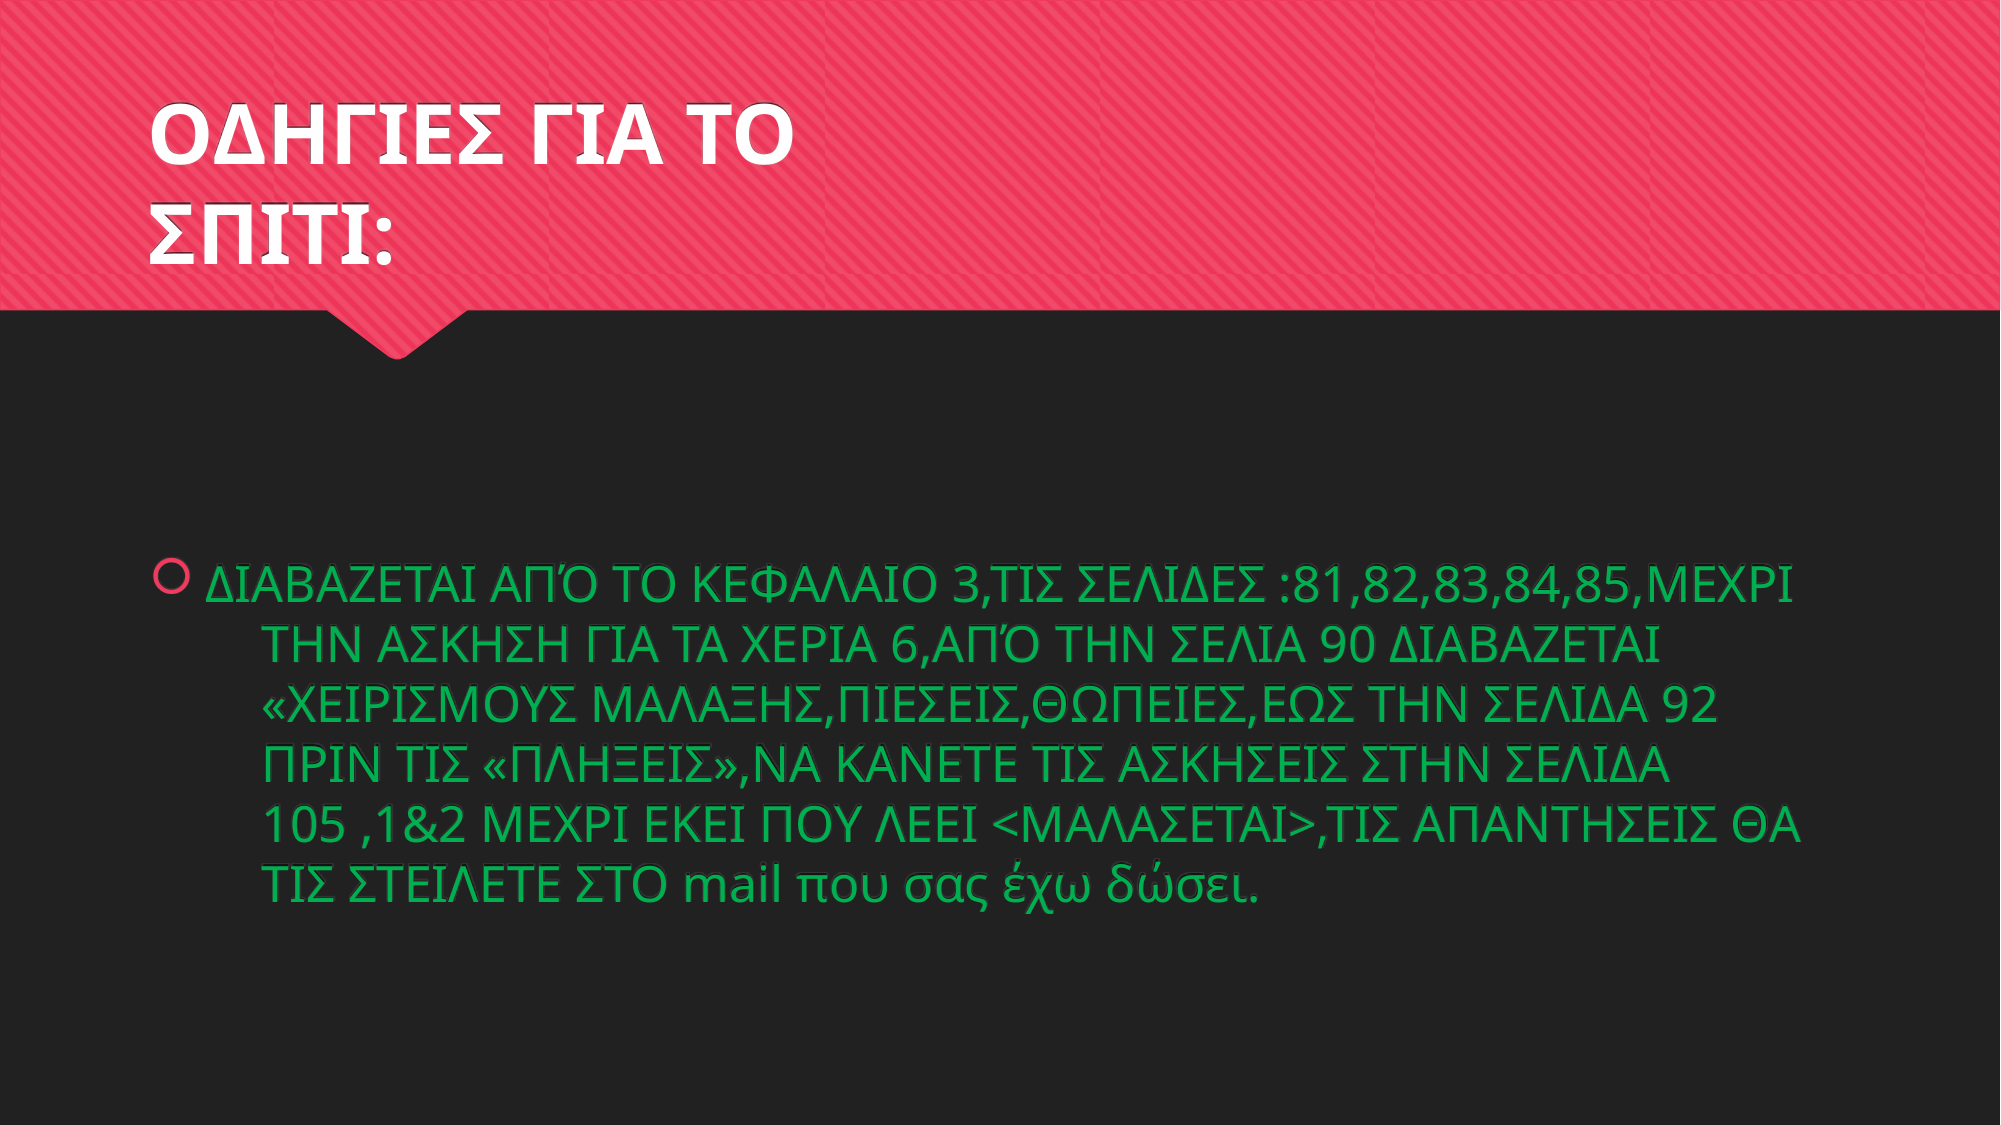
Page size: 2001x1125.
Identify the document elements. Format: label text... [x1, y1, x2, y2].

list ΔΙΑΒΑΖΕΤΑΙ ΑΠΌ ΤΟ ΚΕΦΑΛΑΙΟ 3,ΤΙΣ ΣΕΛΙΔΕΣ :81,82,83,84,85,ΜΕΧΡΙ ΤΗΝ ΑΣΚΗΣΗ ΓΙΑ ΤΑ ΧΕΡΙΑ 6,ΑΠΌ ΤΗΝ ΣΕΛΙΑ 90 ΔΙΑΒΑΖΕΤΑΙ «ΧΕΙΡΙΣΜΟΥΣ ΜΑΛΑΞΗΣ,ΠΙΕΣΕΙΣ,ΘΩΠΕΙΕΣ,ΕΩΣ ΤΗΝ ΣΕΛΙΔΑ 92 ΠΡΙΝ ΤΙΣ «ΠΛΗΞΕΙΣ»,ΝΑ ΚΑΝΕΤΕ ΤΙΣ ΑΣΚΗΣΕΙΣ ΣΤΗΝ ΣΕΛΙΔΑ 105 ,1&2 ΜΕΧΡΙ ΕΚΕΙ ΠΟΥ ΛΕΕΙ <ΜΑΛΑΣΕΤΑΙ>,ΤΙΣ ΑΠΑΝΤΗΣΕΙΣ ΘΑ ΤΙΣ ΣΤΕΙΛΕΤΕ ΣΤΟ mail που σας έχω δώσει. [134, 503, 1866, 962]
title ΟΔΗΓΙΕΣ ΓΙΑ ΤΟ ΣΠΙΤΙ: [132, 73, 1024, 233]
